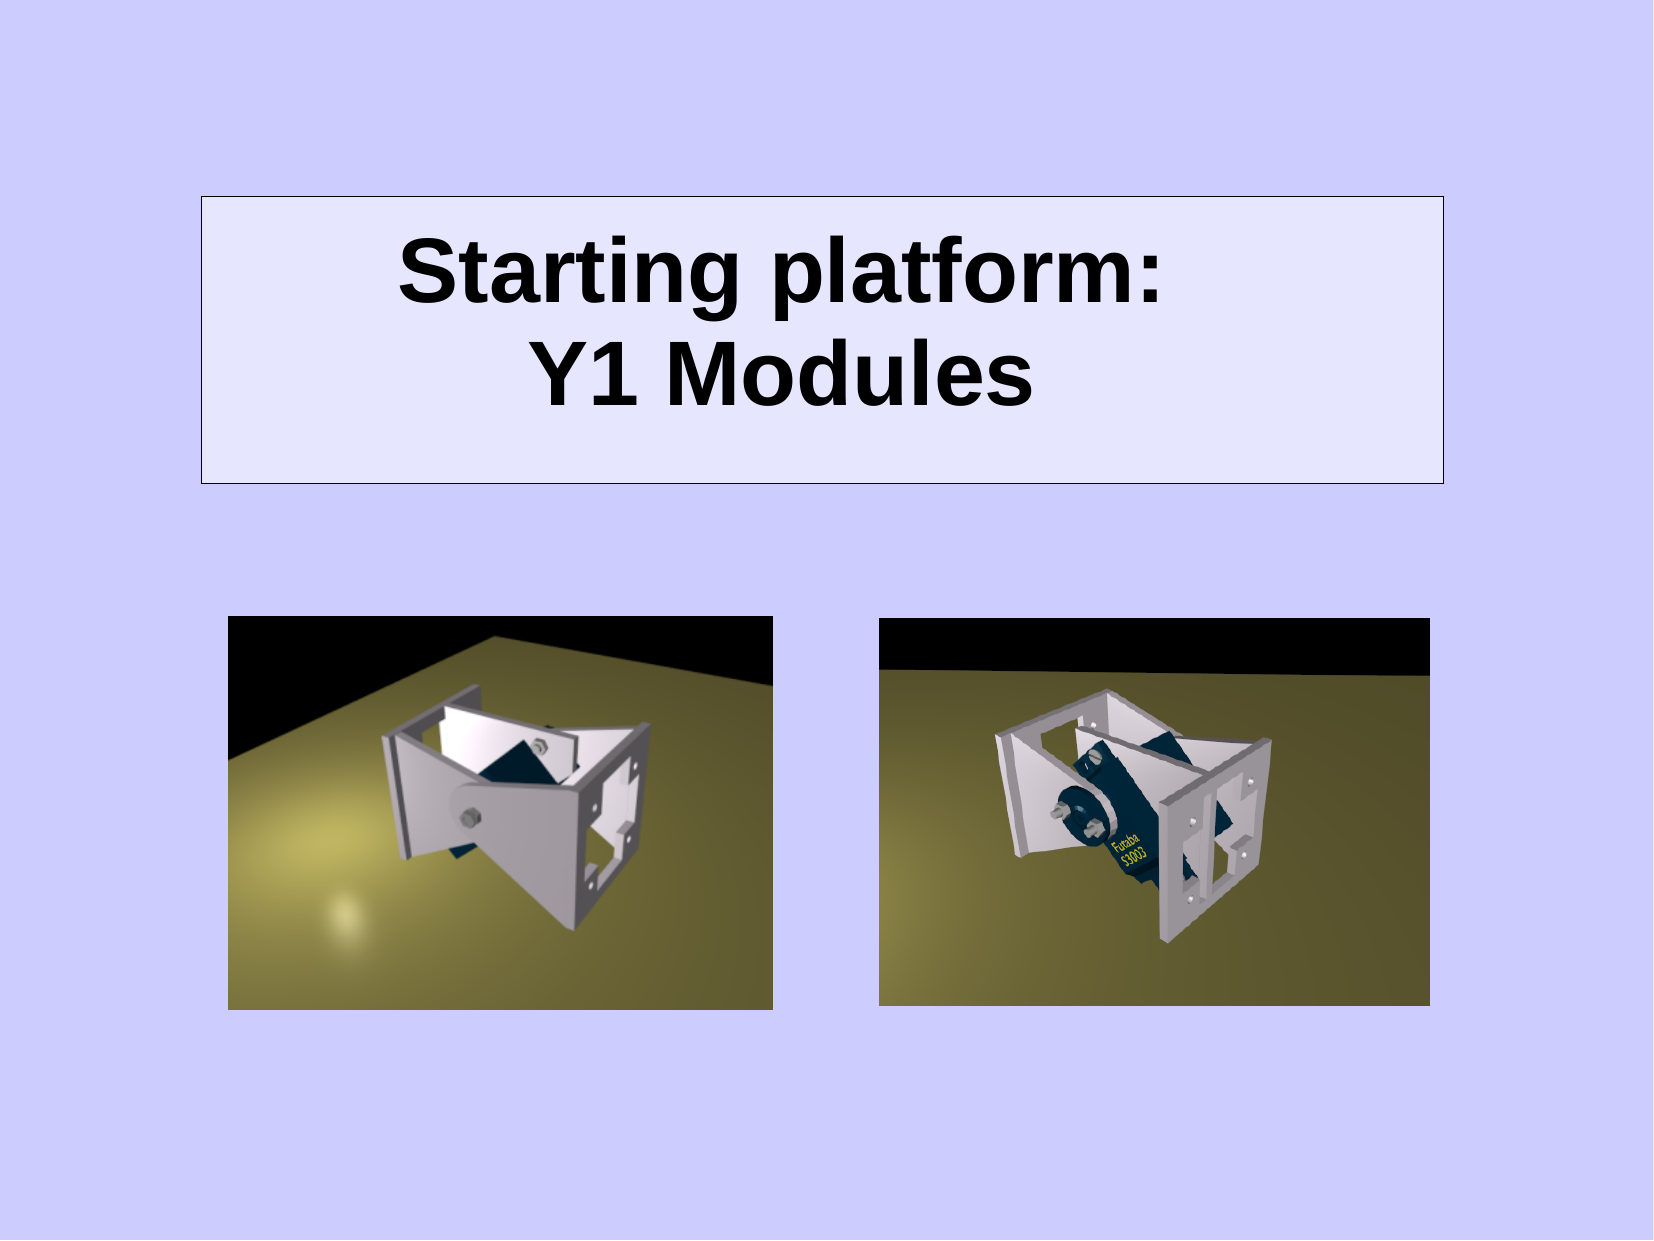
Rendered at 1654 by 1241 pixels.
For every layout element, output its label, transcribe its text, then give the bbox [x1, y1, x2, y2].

text_box [201, 196, 1444, 484]
picture [228, 616, 773, 1010]
picture [879, 618, 1430, 1006]
title Starting platform: Y1 Modules [144, 175, 1420, 469]
